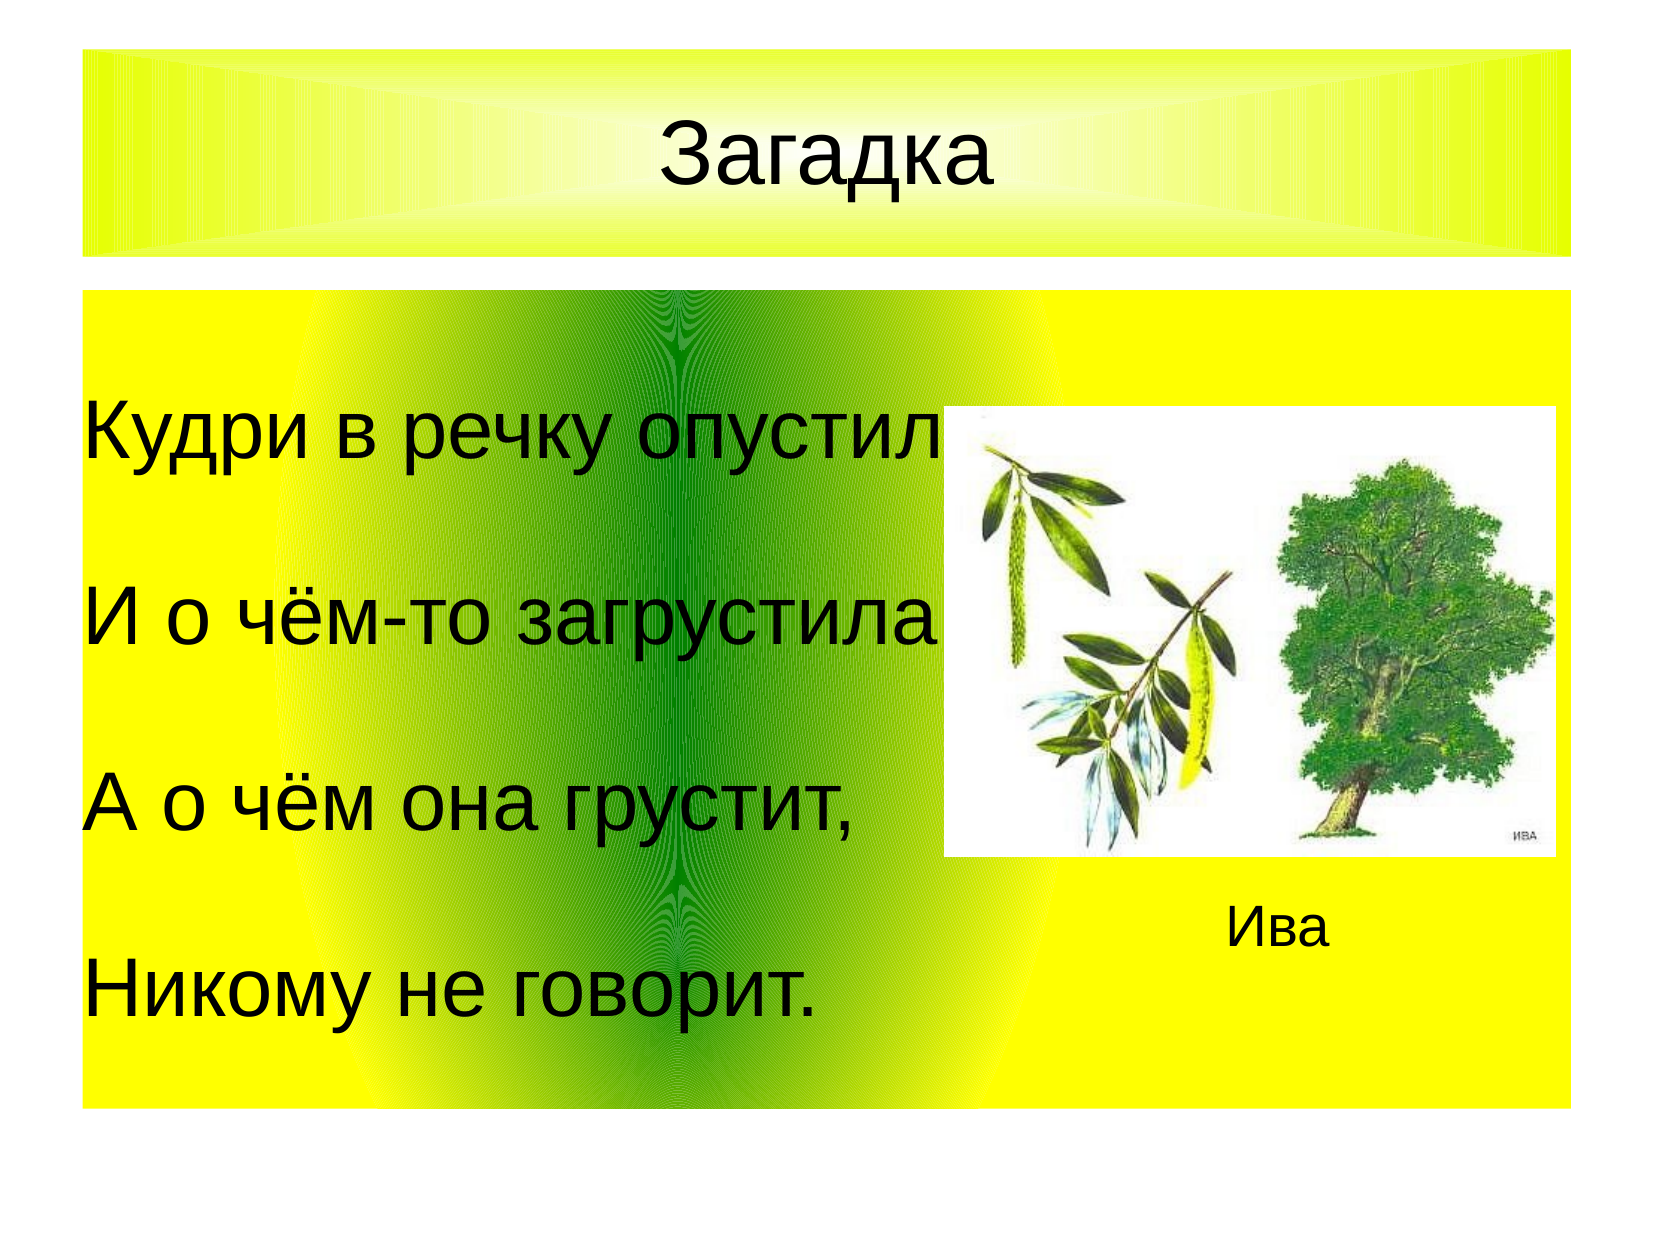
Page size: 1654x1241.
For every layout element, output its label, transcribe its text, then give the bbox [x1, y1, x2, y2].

text_box Ива [1210, 885, 1345, 966]
list Кудри в речку опустила И о чём-то загрустила, А о чём она грустит, Никому не говорит. [82, 290, 1571, 1109]
title Загадка [82, 49, 1571, 257]
picture [944, 406, 1556, 857]
